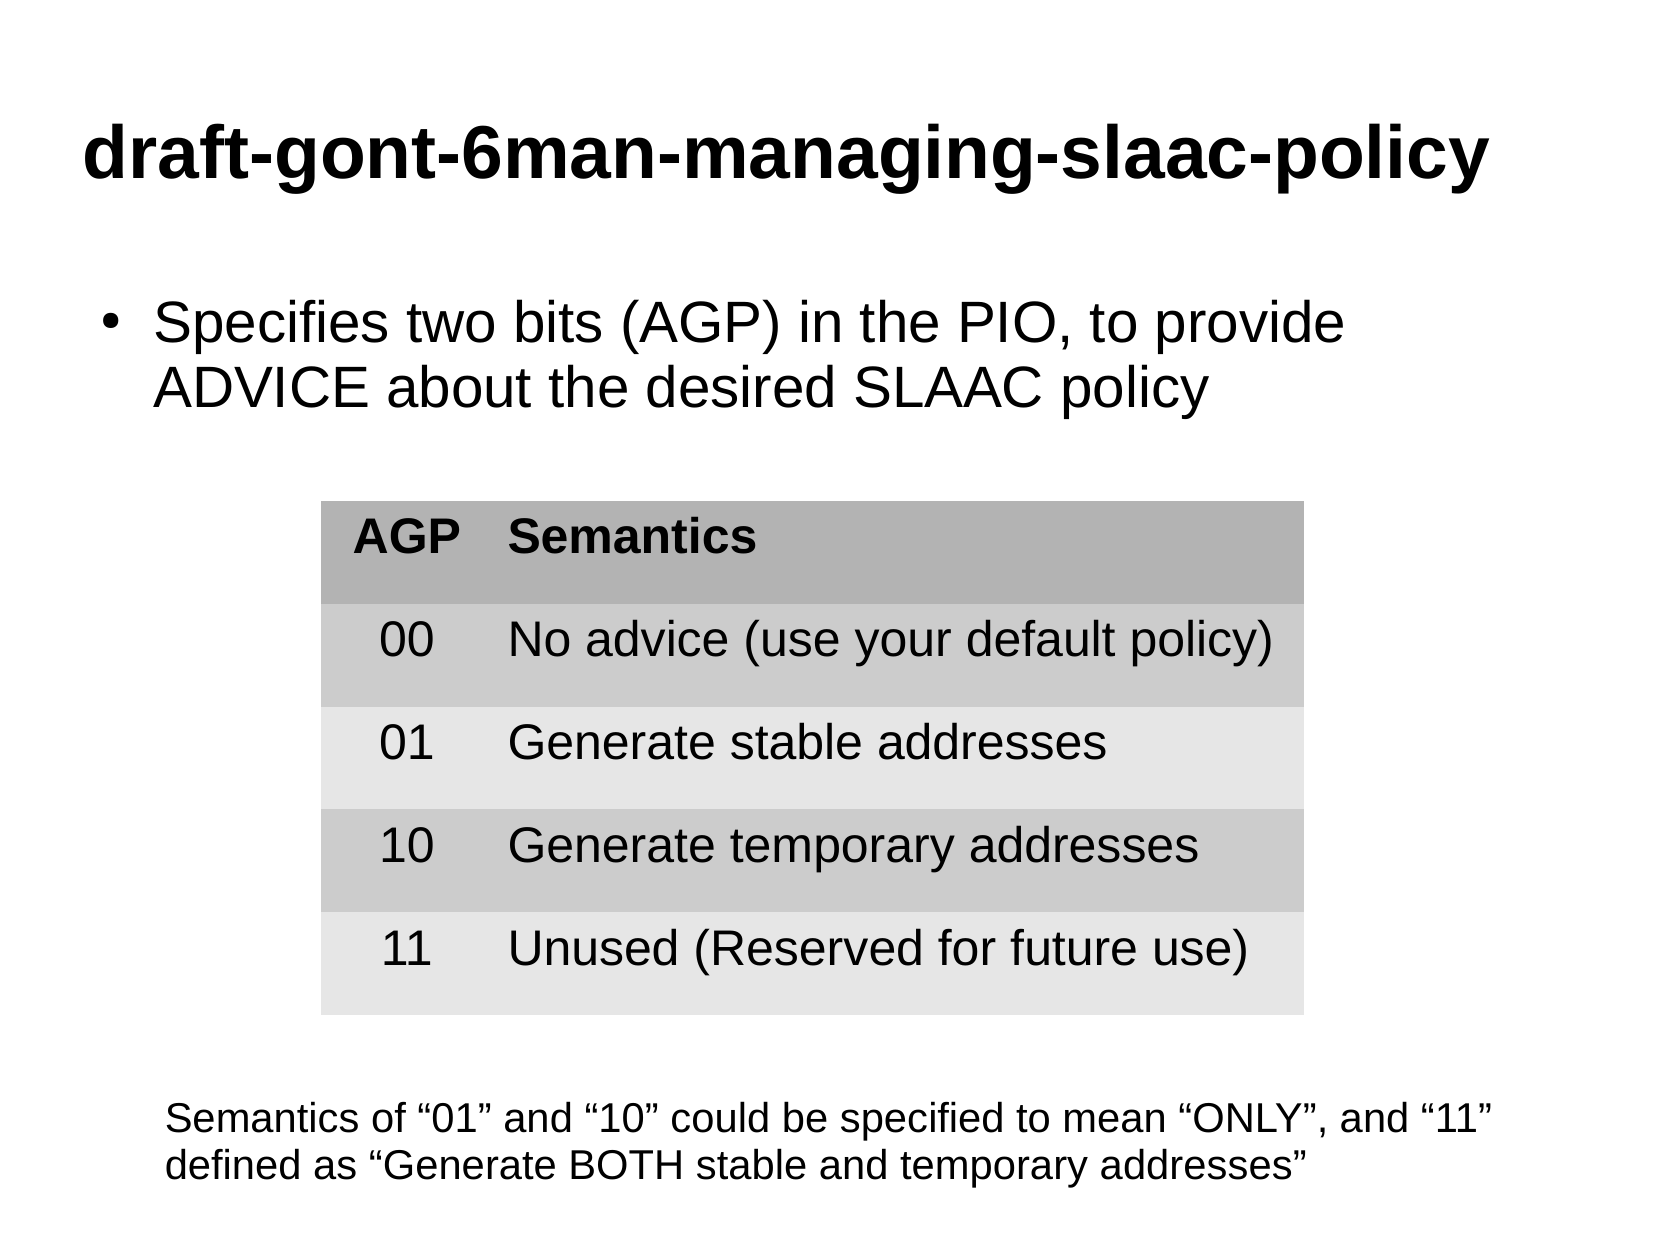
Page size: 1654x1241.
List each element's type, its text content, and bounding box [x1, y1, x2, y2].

table_cell No advice (use your default policy) [493, 604, 1304, 707]
text_box Semantics of “01” and “10” could be specified to mean “ONLY”, and “11” defined as “Generate BOTH stable and temporary addresses” [150, 1087, 1613, 1196]
table_cell 11 [321, 912, 493, 1015]
table_cell 10 [321, 809, 493, 912]
table_cell Generate temporary addresses [493, 809, 1304, 912]
list Specifies two bits (AGP) in the PIO, to provide ADVICE about the desired SLAAC policy [82, 290, 1571, 451]
title draft-gont-6man-managing-slaac-policy [82, 56, 1571, 250]
table_cell 00 [321, 604, 493, 707]
table_header AGP [321, 501, 493, 604]
table_cell Unused (Reserved for future use) [493, 912, 1304, 1015]
table_cell Generate stable addresses [493, 707, 1304, 809]
table_header Semantics [493, 501, 1304, 604]
table_cell 01 [321, 707, 493, 809]
